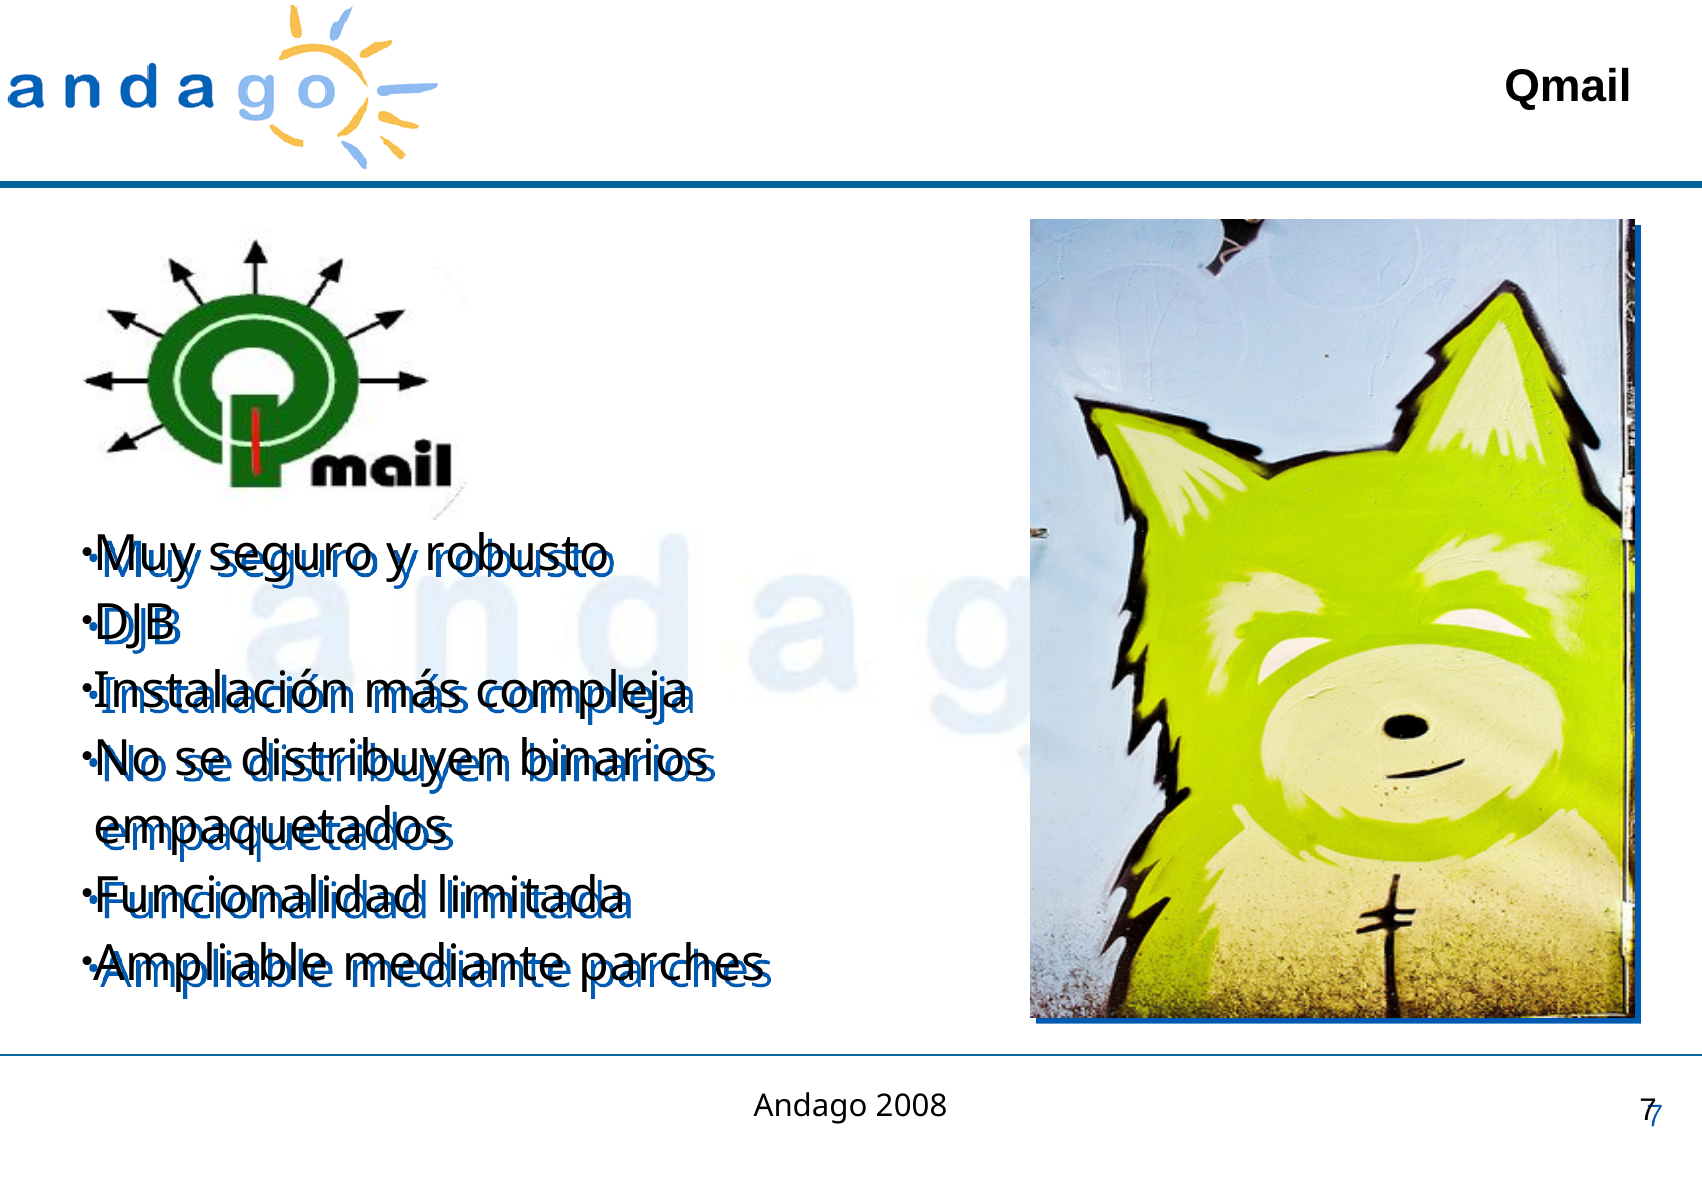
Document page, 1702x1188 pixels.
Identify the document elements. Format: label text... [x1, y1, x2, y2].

picture [0, 0, 255, 175]
picture [67, 218, 1635, 1018]
title Qmail [255, 0, 1702, 188]
text_box Muy seguro y robusto DJB Instalación más compleja No se distribuyen binarios empaquetados Funcionalidad limitada Ampliable mediante parches [64, 535, 822, 978]
